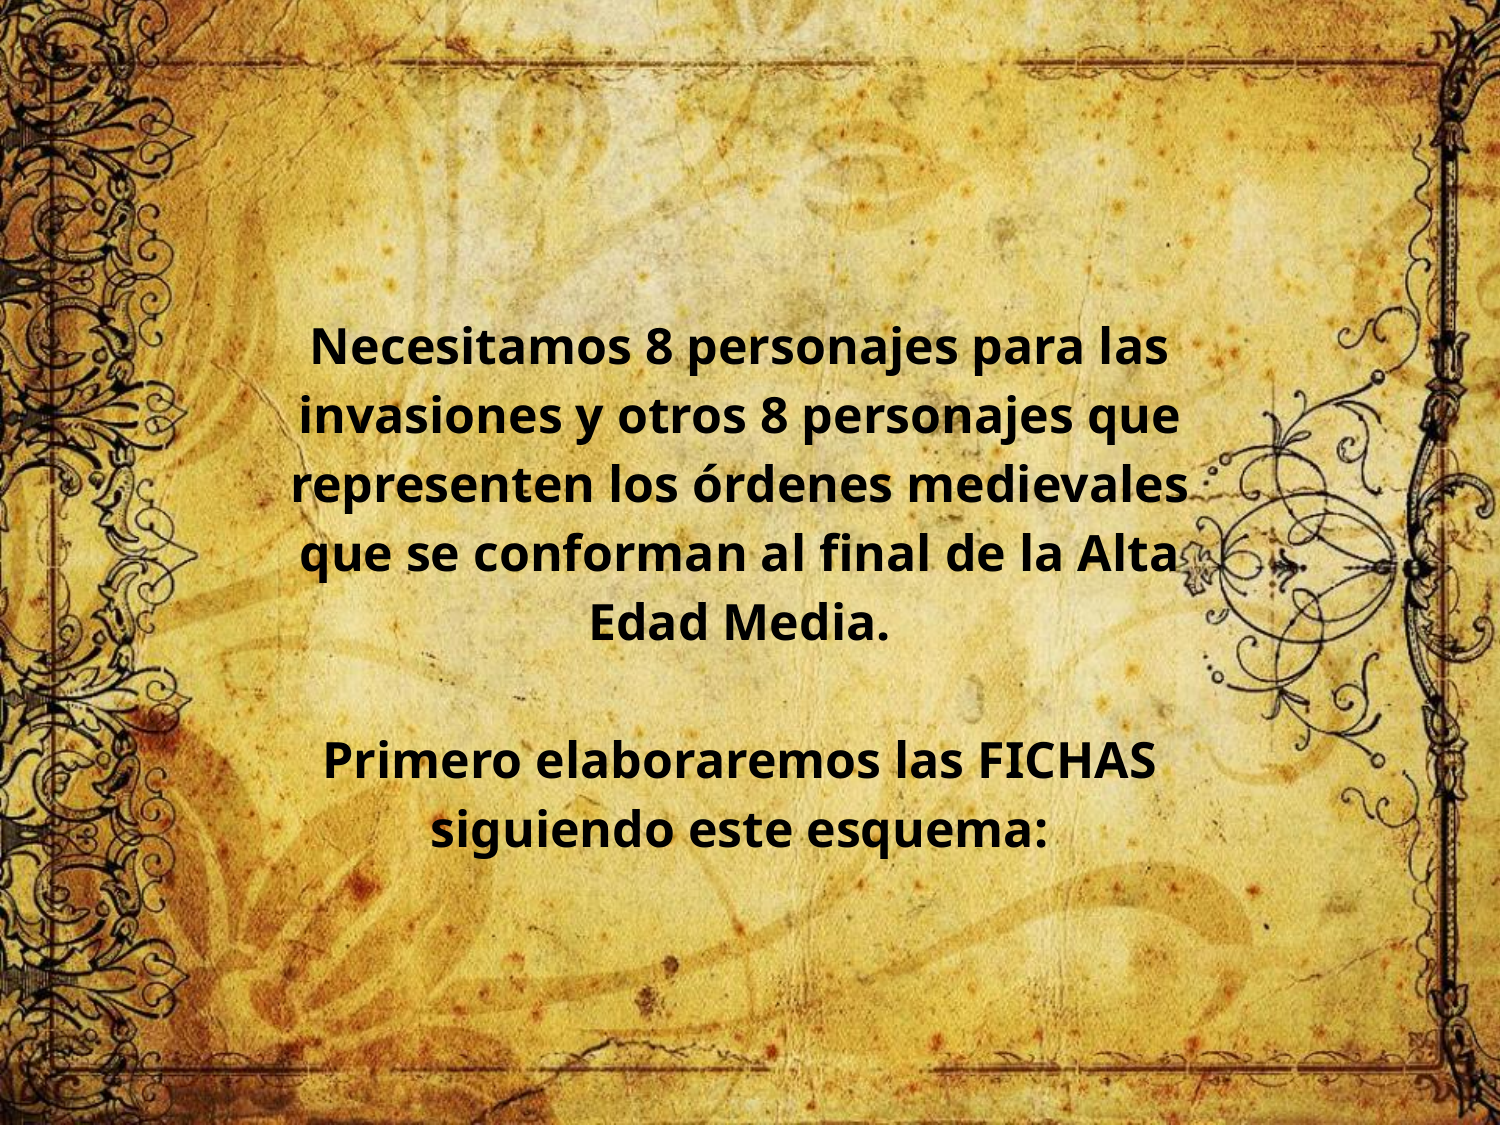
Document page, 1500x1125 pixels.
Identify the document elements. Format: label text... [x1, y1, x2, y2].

picture [0, 0, 1500, 1125]
text_box Necesitamos 8 personajes para las invasiones y otros 8 personajes que representen los órdenes medievales que se conforman al final de la Alta Edad Media. Primero elaboraremos las FICHAS siguiendo este esquema: [270, 290, 1209, 748]
